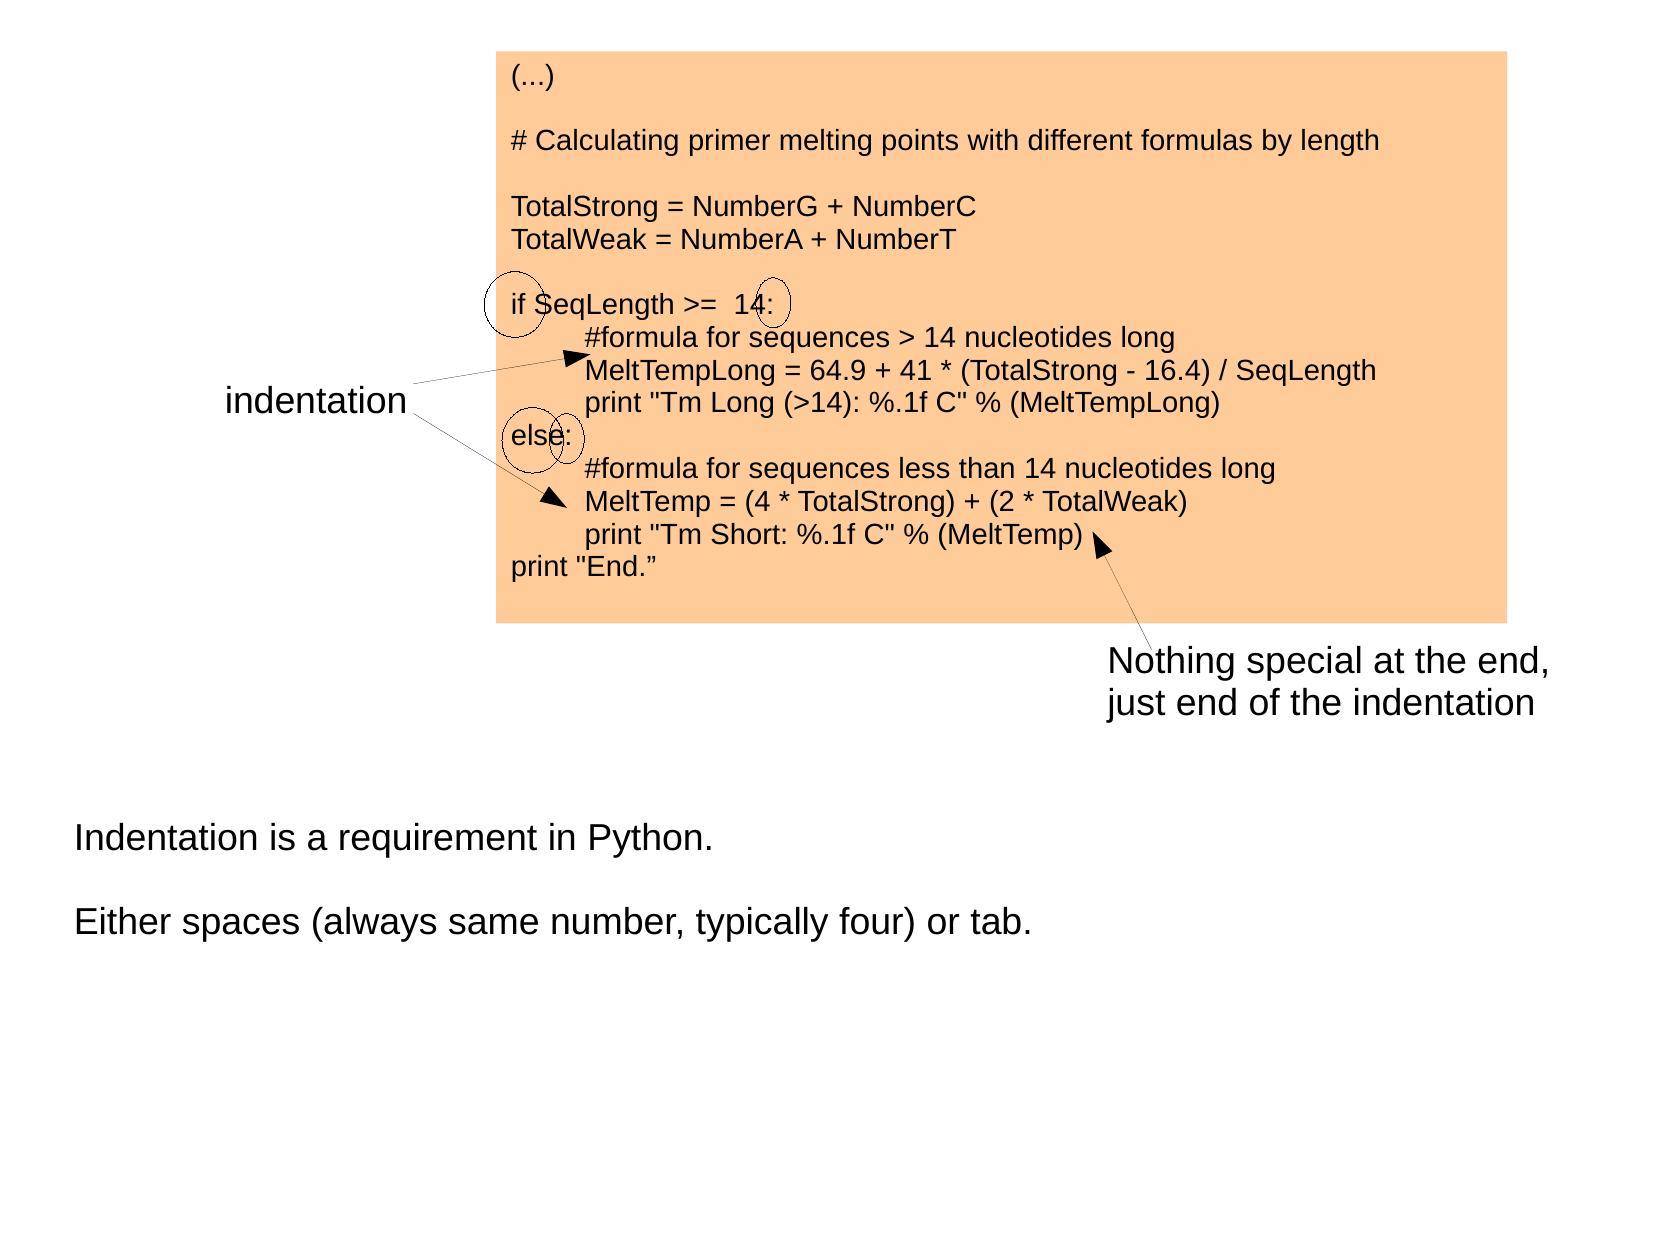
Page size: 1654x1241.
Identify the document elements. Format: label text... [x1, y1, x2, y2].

text_box Nothing special at the end, just end of the indentation [1092, 631, 1566, 731]
text_box (...) # Calculating primer melting points with different formulas by length TotalStrong = NumberG + NumberC TotalWeak = NumberA + NumberT if SeqLength >= 14: #formula for sequences > 14 nucleotides long MeltTempLong = 64.9 + 41 * (TotalStrong - 16.4) / SeqLength print "Tm Long (>14): %.1f C" % (MeltTempLong) else: #formula for sequences less than 14 nucleotides long MeltTemp = (4 * TotalStrong) + (2 * TotalWeak) print "Tm Short: %.1f C" % (MeltTemp) print "End.” [496, 51, 1508, 624]
text_box indentation [209, 372, 423, 429]
text_box Indentation is a requirement in Python. Either spaces (always same number, typically four) or tab. [59, 809, 1049, 950]
